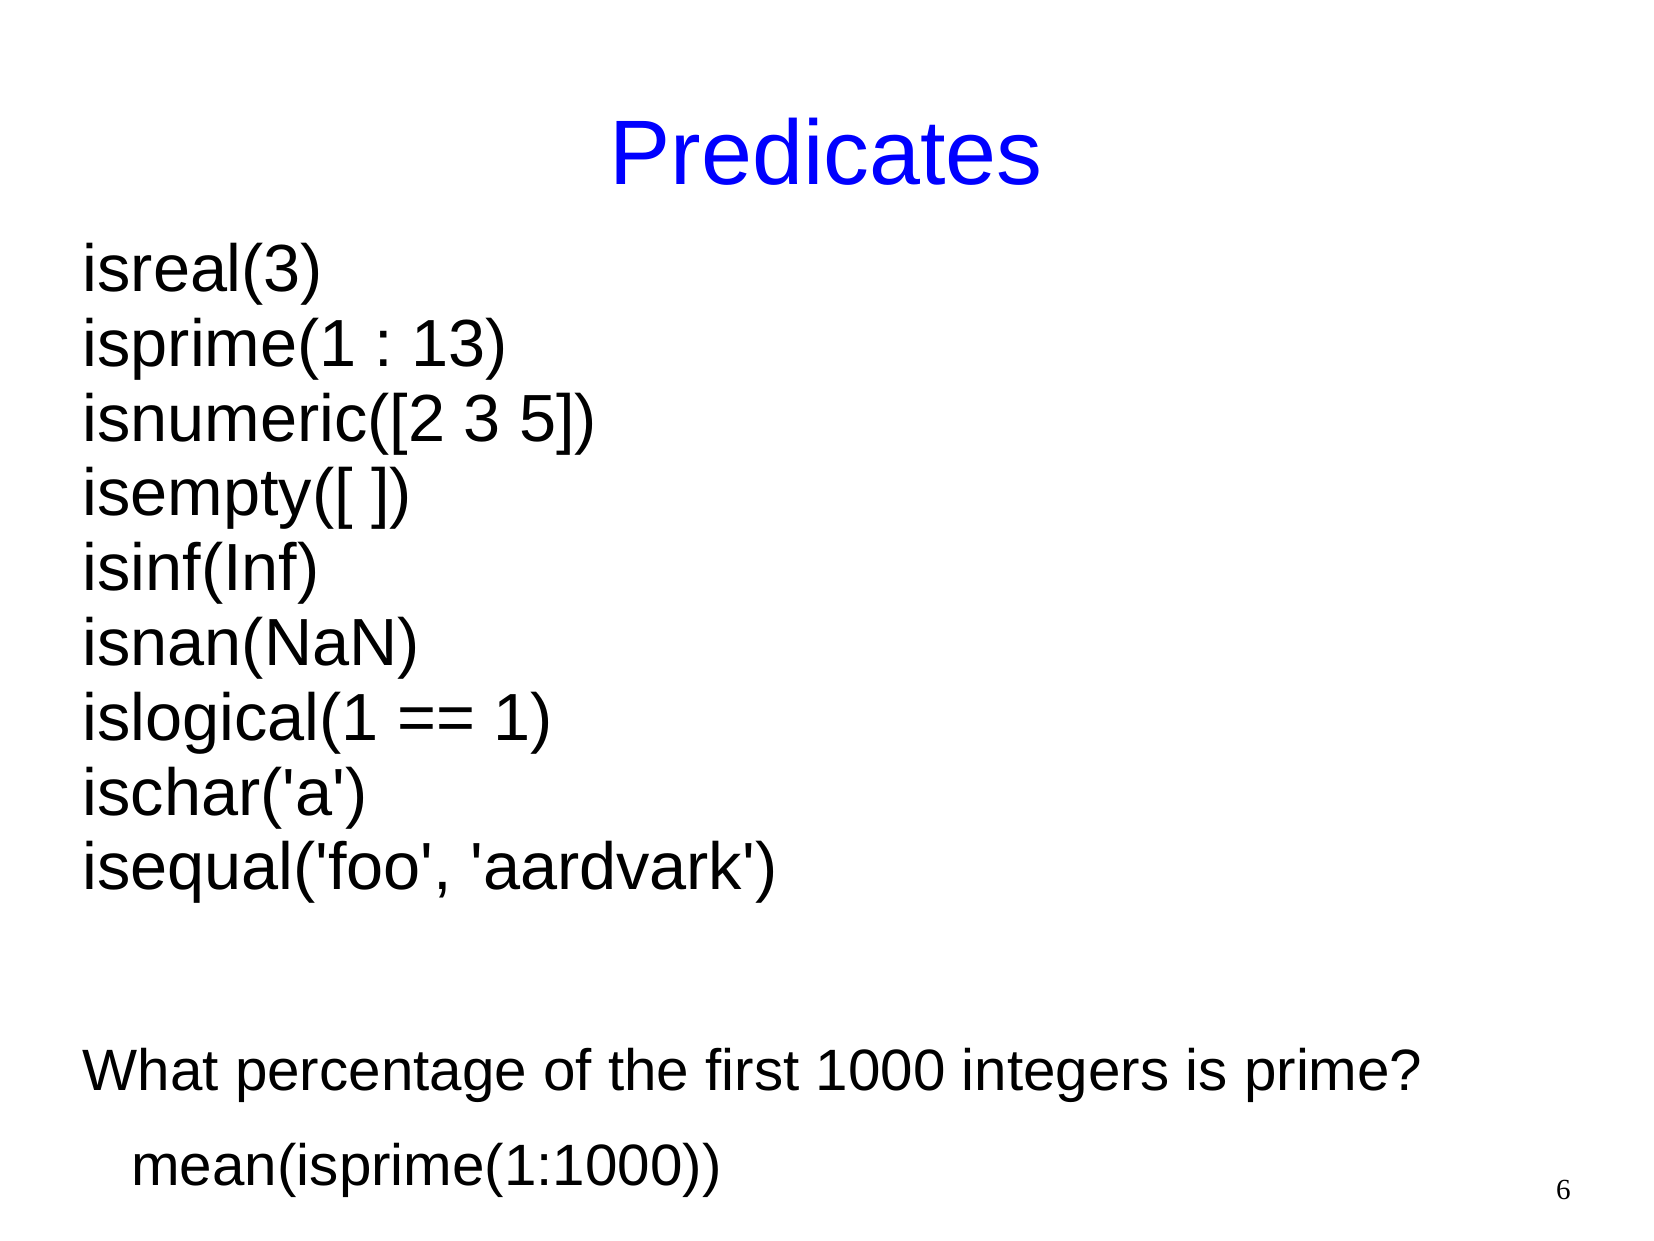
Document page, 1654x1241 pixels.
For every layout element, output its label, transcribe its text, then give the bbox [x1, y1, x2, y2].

list isreal(3) isprime(1 : 13) isnumeric([2 3 5]) isempty([ ]) isinf(Inf) isnan(NaN) islogical(1 == 1) ischar('a') isequal('foo', 'aardvark') What percentage of the first 1000 integers is prime? mean(isprime(1:1000)) [82, 231, 1571, 1198]
title Predicates [82, 56, 1571, 231]
